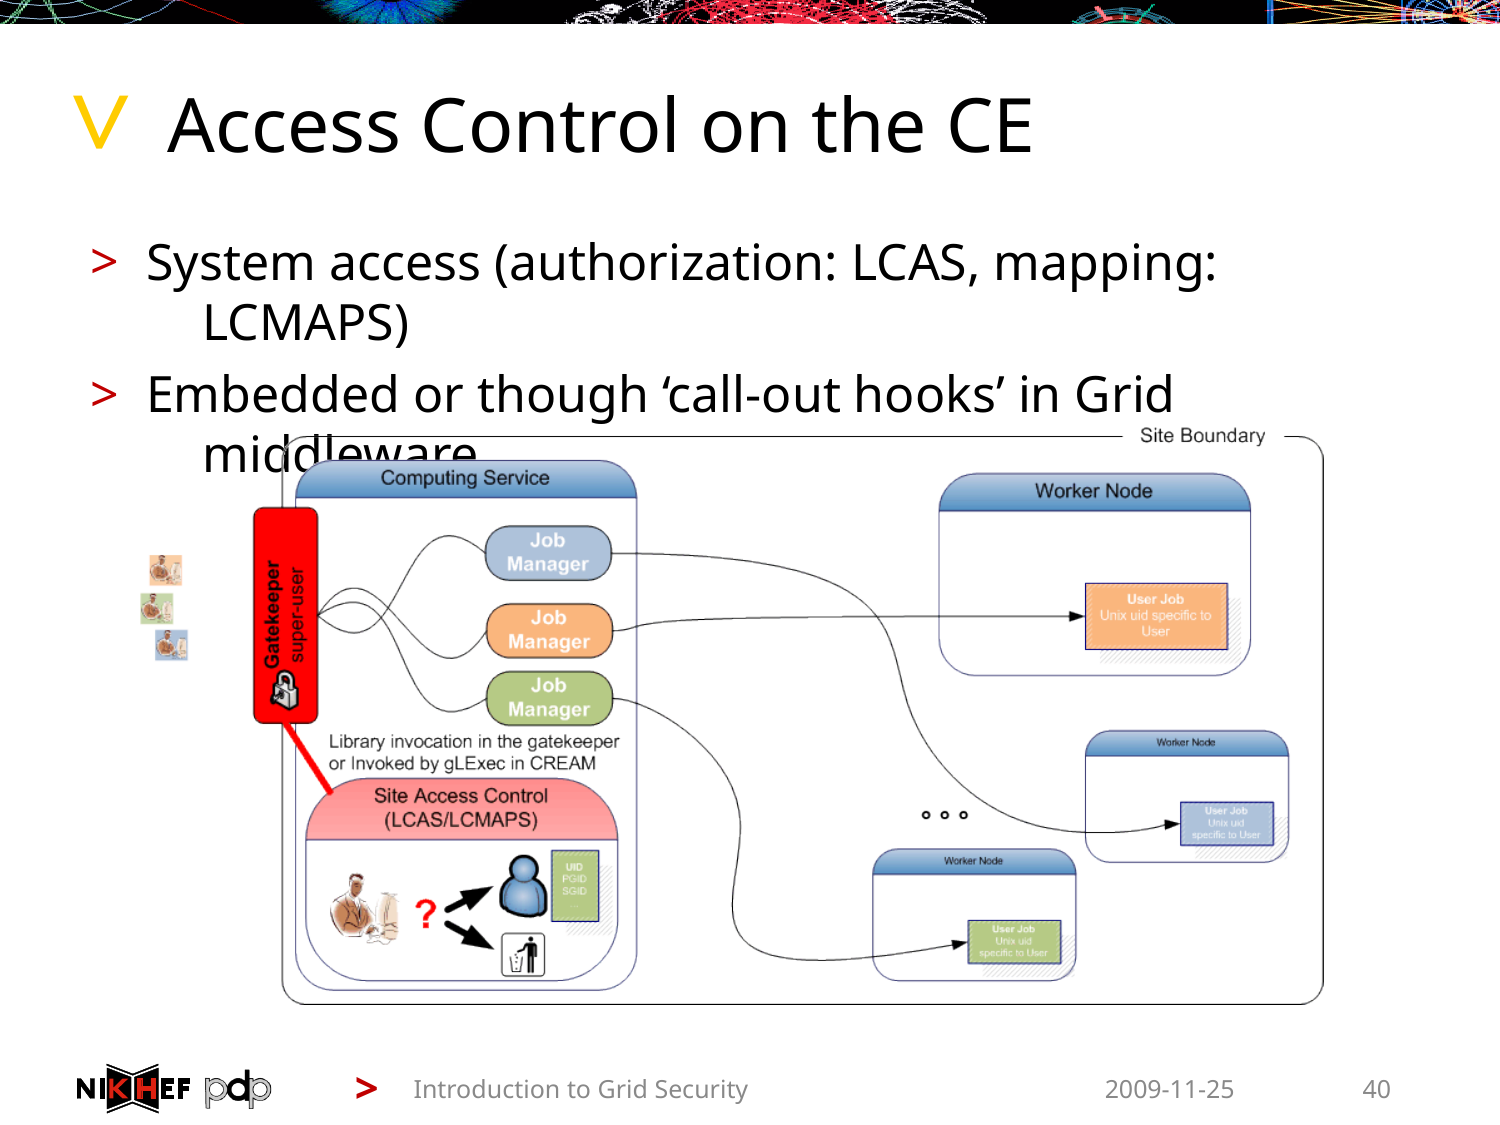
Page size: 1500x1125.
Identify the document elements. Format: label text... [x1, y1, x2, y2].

picture [140, 421, 1324, 1005]
list System access (authorization: LCAS, mapping: LCMAPS) Embedded or though ‘call-out hooks’ in Grid middleware [75, 222, 1426, 1005]
text_box Introduction to Grid Security [398, 1066, 938, 1103]
text_box 2009-11-25 [1089, 1066, 1266, 1103]
title Access Control on the CE [152, 56, 1426, 188]
text_box 41 [1347, 1066, 1426, 1102]
